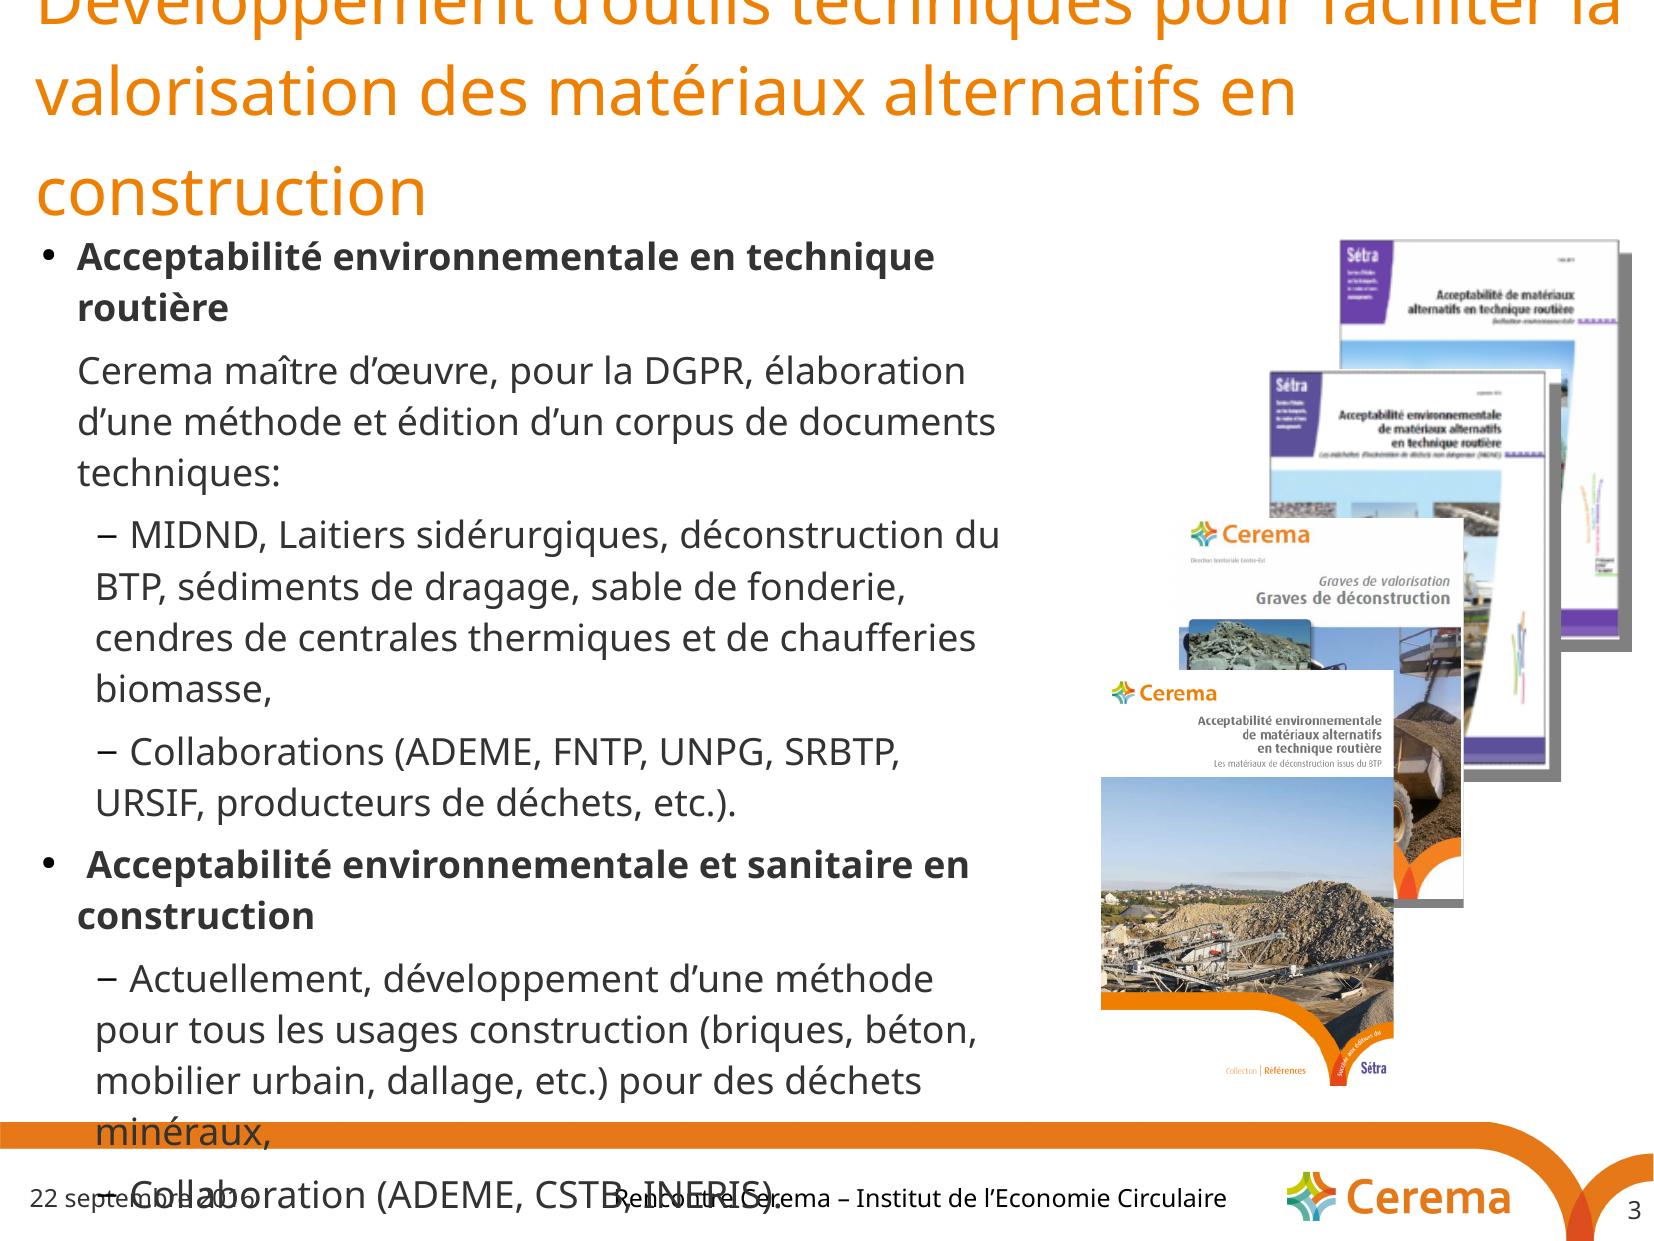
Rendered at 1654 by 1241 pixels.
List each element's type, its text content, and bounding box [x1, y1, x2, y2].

title Développement d’outils techniques pour faciliter la valorisation des matériaux alternatifs en construction [35, 10, 1642, 182]
picture [1098, 236, 1632, 1086]
list Acceptabilité environnementale en technique routière Cerema maître d’œuvre, pour la DGPR, élaboration d’une méthode et édition d’un corpus de documents techniques: MIDND, Laitiers sidérurgiques, déconstruction du BTP, sédiments de dragage, sable de fonderie, cendres de centrales thermiques et de chaufferies biomasse, Collaborations (ADEME, FNTP, UNPG, SRBTP, URSIF, producteurs de déchets, etc.). Acceptabilité environnementale et sanitaire en construction Actuellement, développement d’une méthode pour tous les usages construction (briques, béton, mobilier urbain, dallage, etc.) pour des déchets minéraux, Collaboration (ADEME, CSTB, INERIS). Egalement, développement de guides régionaux [5, 230, 1010, 1046]
picture [0, 1122, 1654, 1241]
